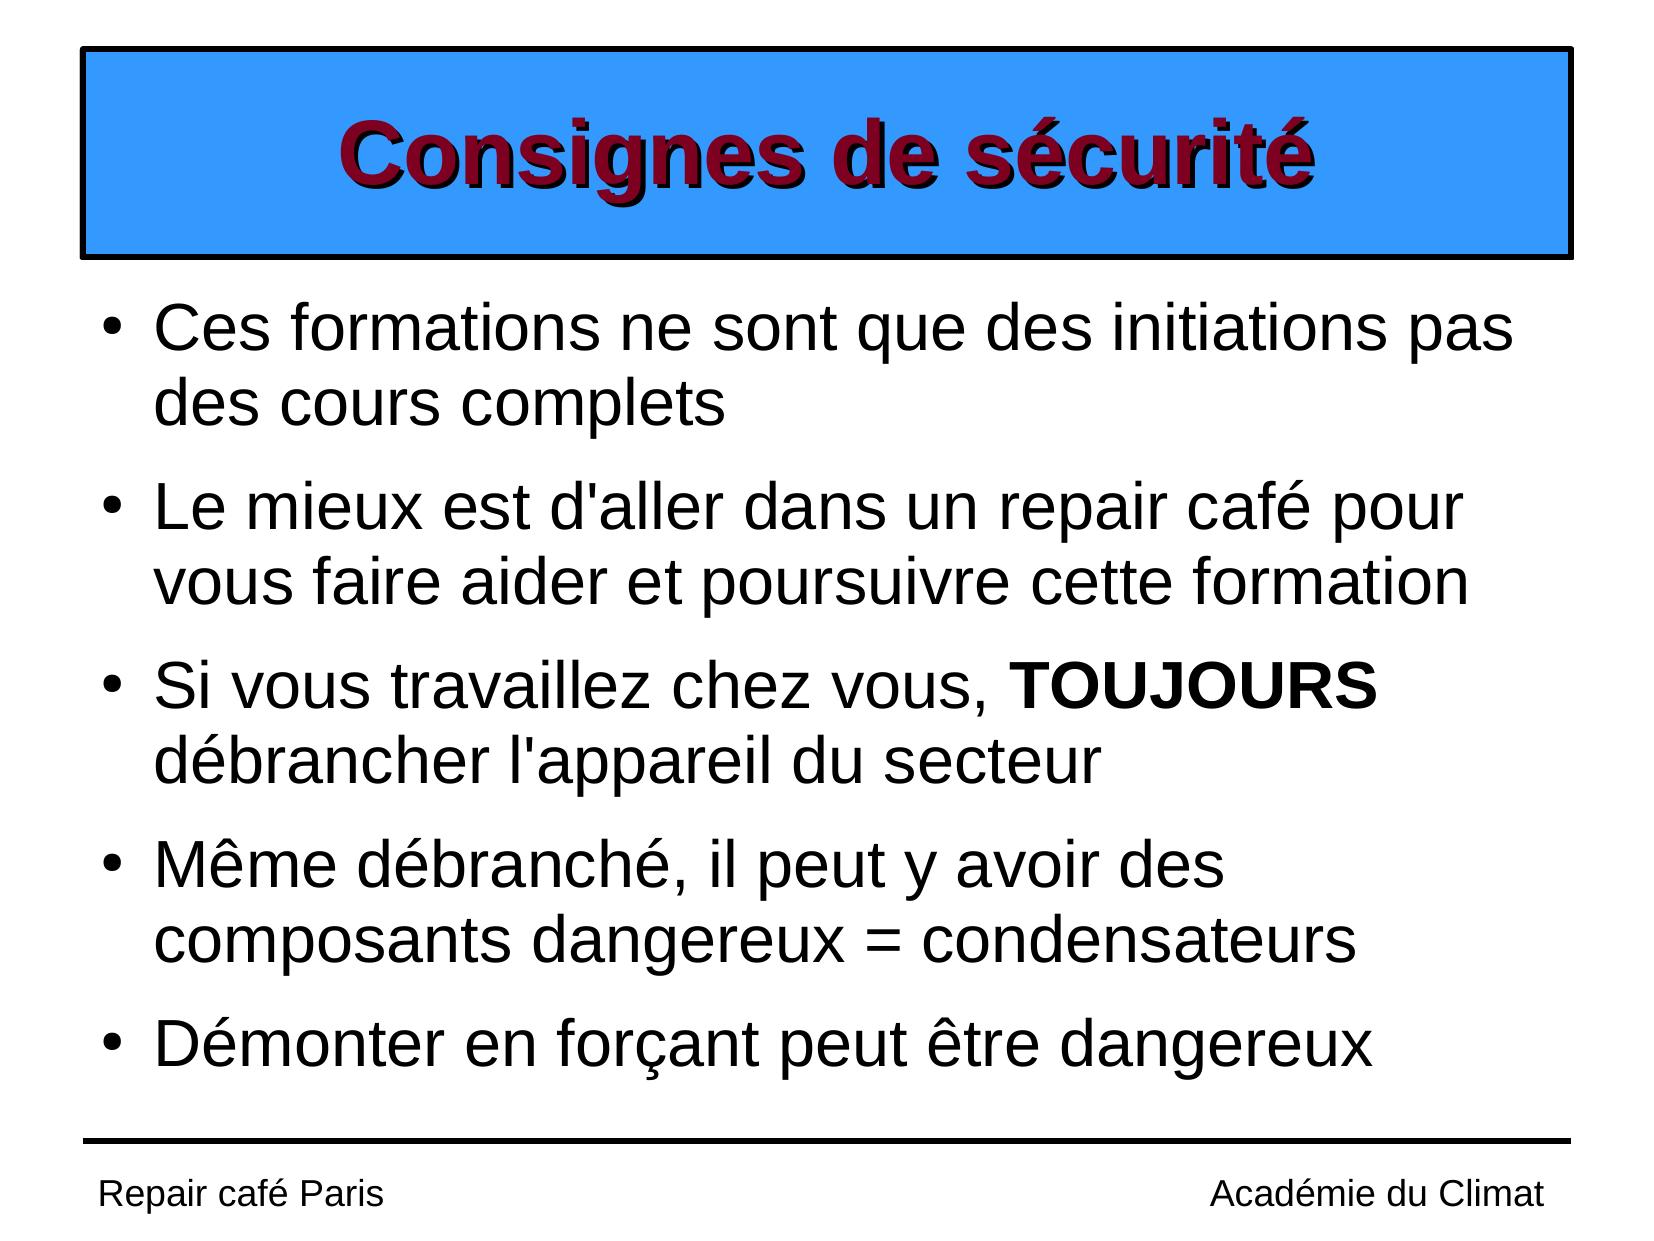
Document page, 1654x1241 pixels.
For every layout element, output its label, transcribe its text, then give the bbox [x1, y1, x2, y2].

title Consignes de sécurité [82, 49, 1571, 257]
list Ces formations ne sont que des initiations pas des cours complets Le mieux est d'aller dans un repair café pour vous faire aider et poursuivre cette formation Si vous travaillez chez vous, TOUJOURS débrancher l'appareil du secteur Même débranché, il peut y avoir des composants dangereux = condensateurs Démonter en forçant peut être dangereux [82, 290, 1571, 1109]
text_box Repair café Paris Académie du Climat [82, 1164, 1571, 1222]
